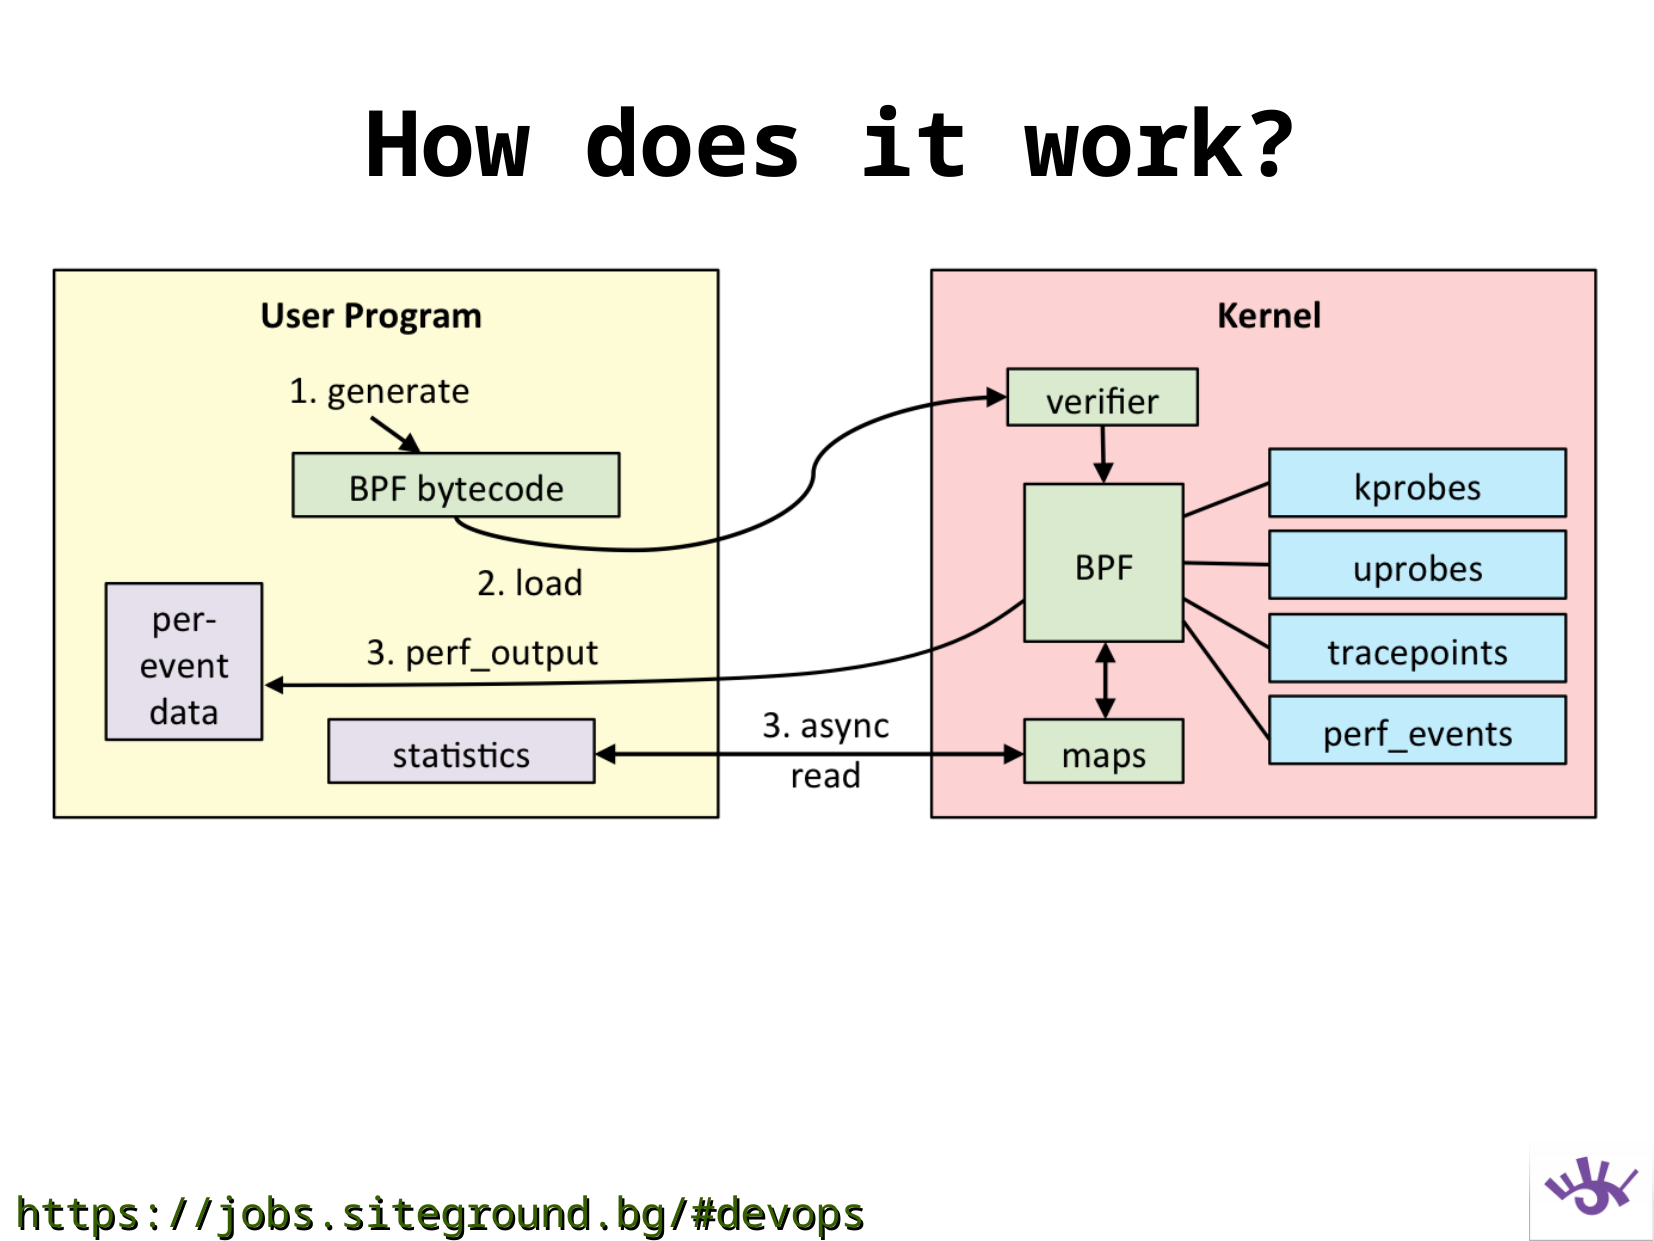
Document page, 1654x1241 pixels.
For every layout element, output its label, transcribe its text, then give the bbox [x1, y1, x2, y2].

picture [1529, 1134, 1654, 1241]
title How does it work? [30, 86, 1636, 196]
text_box https://jobs.siteground.bg/#devops [0, 1175, 889, 1240]
picture [0, 213, 1654, 871]
